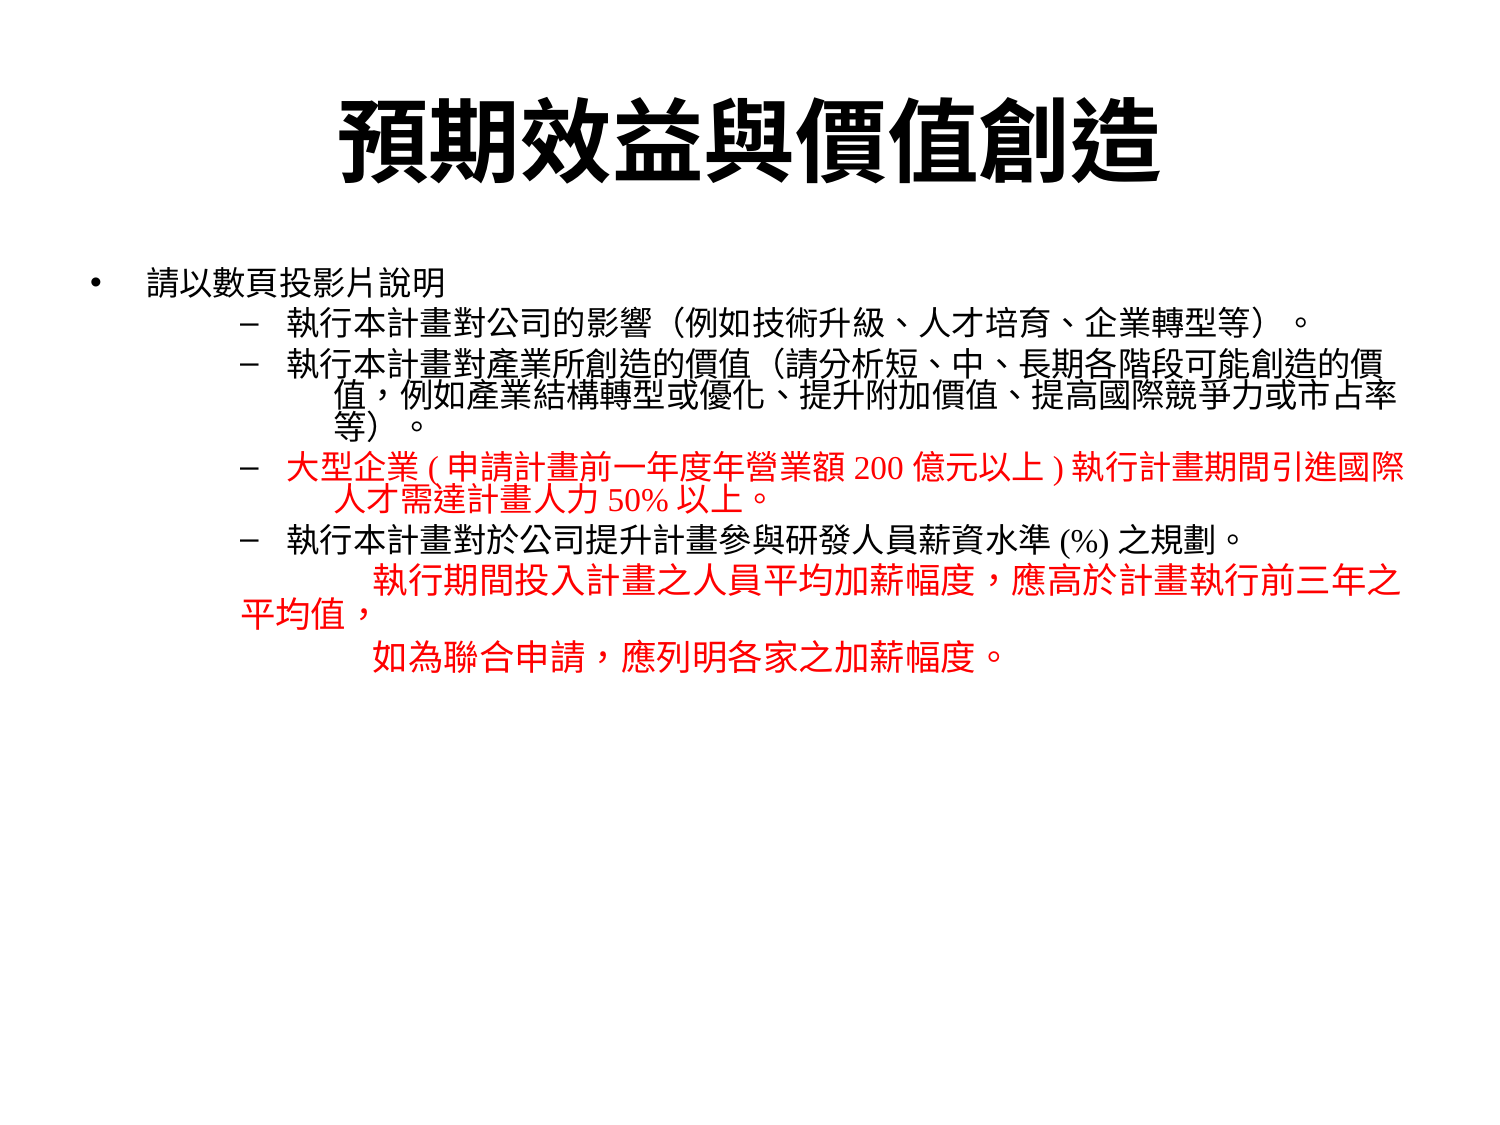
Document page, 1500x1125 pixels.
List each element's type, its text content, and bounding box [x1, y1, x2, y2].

list 請以數頁投影片說明 執行本計畫對公司的影響（例如技術升級、人才培育、企業轉型等）。 執行本計畫對產業所創造的價值（請分析短、中、長期各階段可能創造的價值，例如產業結構轉型或優化、提升附加價值、提高國際競爭力或市占率等）。 大型企業(申請計畫前一年度年營業額200億元以上)執行計畫期間引進國際人才需達計畫人力50%以上。 執行本計畫對於公司提升計畫參與研發人員薪資水準(%)之規劃。 執行期間投入計畫之人員平均加薪幅度，應高於計畫執行前三年之平均值， 如為聯合申請，應列明各家之加薪幅度。 [75, 262, 1426, 1005]
title 預期效益與價值創造 [75, 45, 1426, 233]
